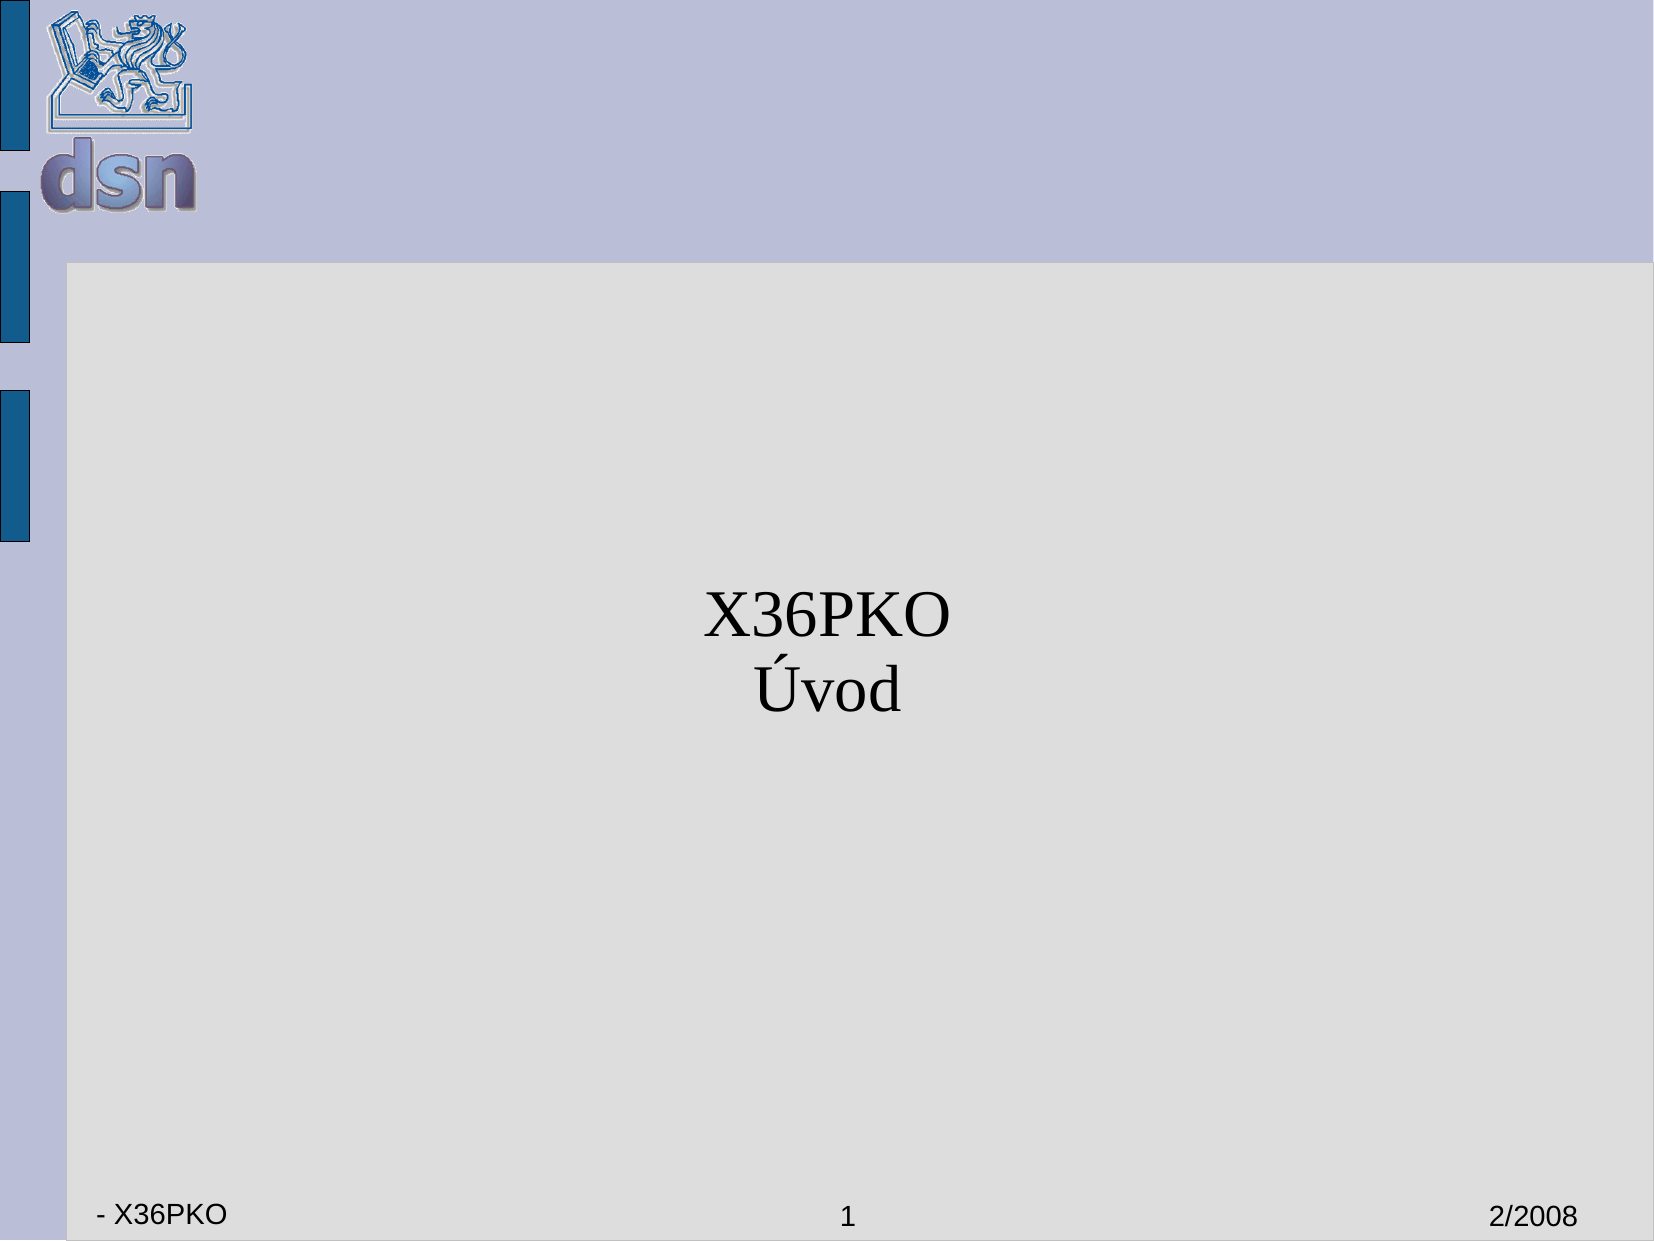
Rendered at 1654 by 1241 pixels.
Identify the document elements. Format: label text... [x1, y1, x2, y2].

subtitle X36PKO Úvod [121, 245, 1534, 1058]
picture [10, 10, 223, 230]
